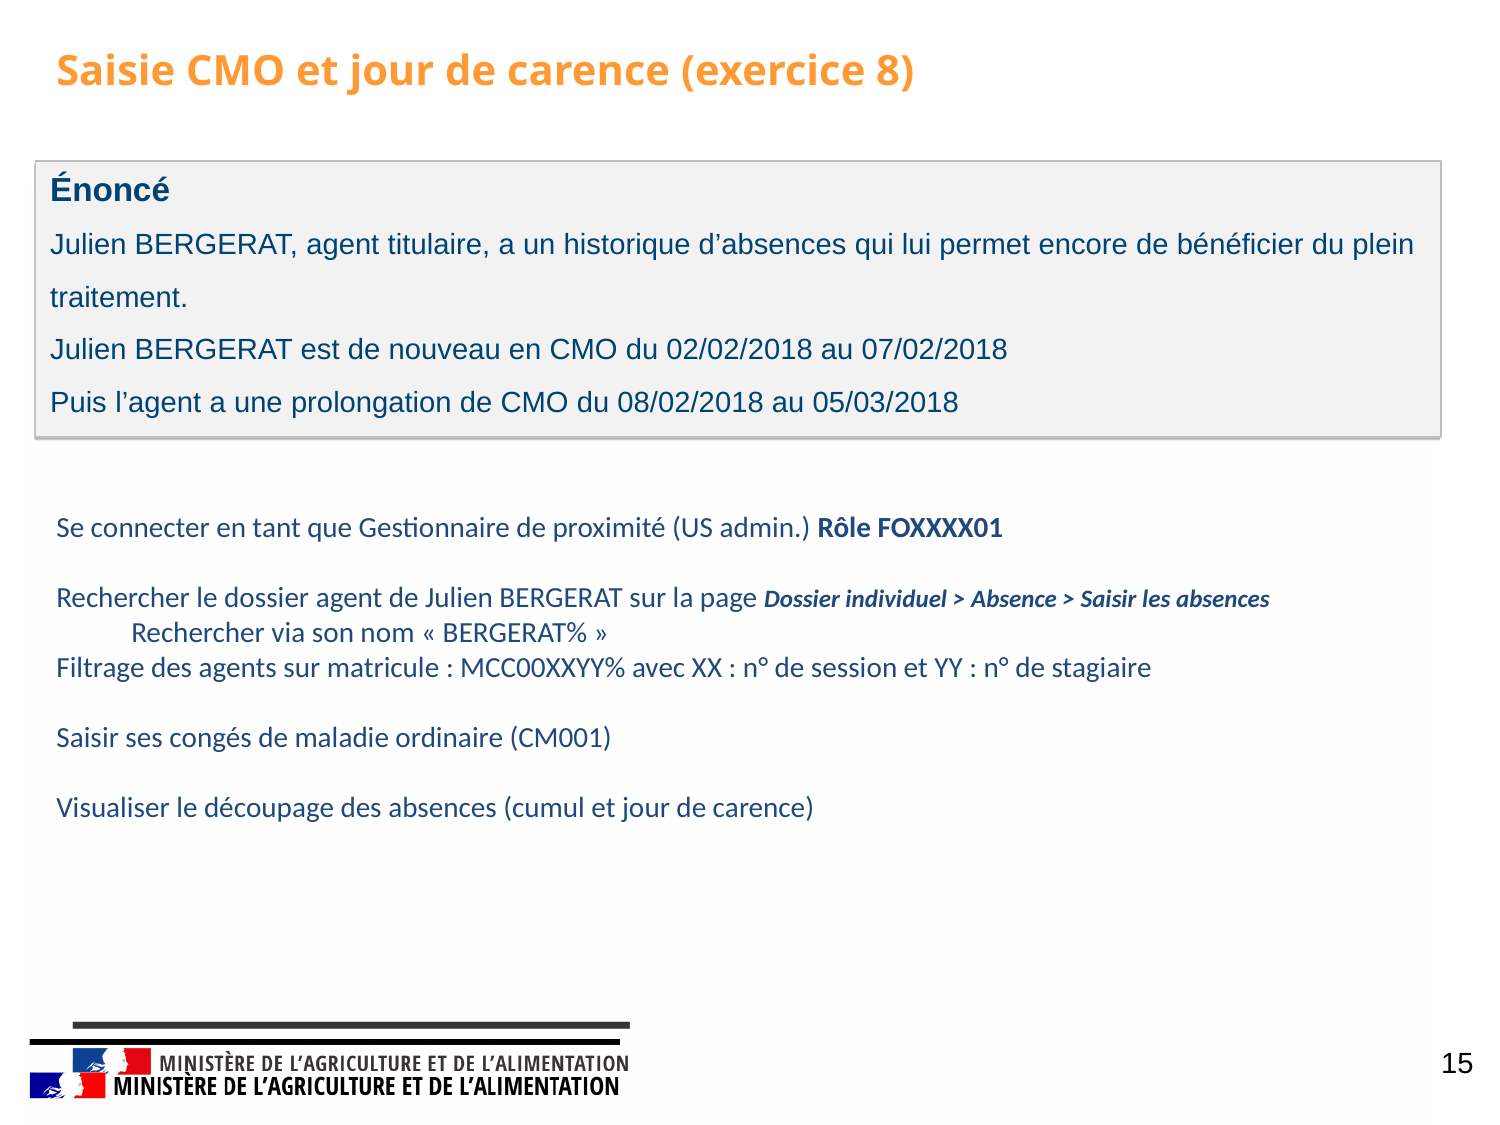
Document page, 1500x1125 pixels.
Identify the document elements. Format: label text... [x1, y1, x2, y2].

picture [23, 185, 1430, 1123]
text_box Énoncé Julien BERGERAT, agent titulaire, a un historique d’absences qui lui permet encore de bénéficier du plein traitement. Julien BERGERAT est de nouveau en CMO du 02/02/2018 au 07/02/2018 Puis l’agent a une prolongation de CMO du 08/02/2018 au 05/03/2018 [35, 160, 1441, 437]
text_box Saisie CMO et jour de carence (exercice 8) [41, 36, 1459, 143]
text_box Se connecter en tant que Gestionnaire de proximité (US admin.) Rôle FOXXXX01 Rechercher le dossier agent de Julien BERGERAT sur la page Dossier individuel > Absence > Saisir les absences Rechercher via son nom « BERGERAT% » Filtrage des agents sur matricule : MCC00XXYY% avec XX : n° de session et YY : n° de stagiaire Saisir ses congés de maladie ordinaire (CM001) Visualiser le découpage des absences (cumul et jour de carence) [41, 466, 1459, 975]
